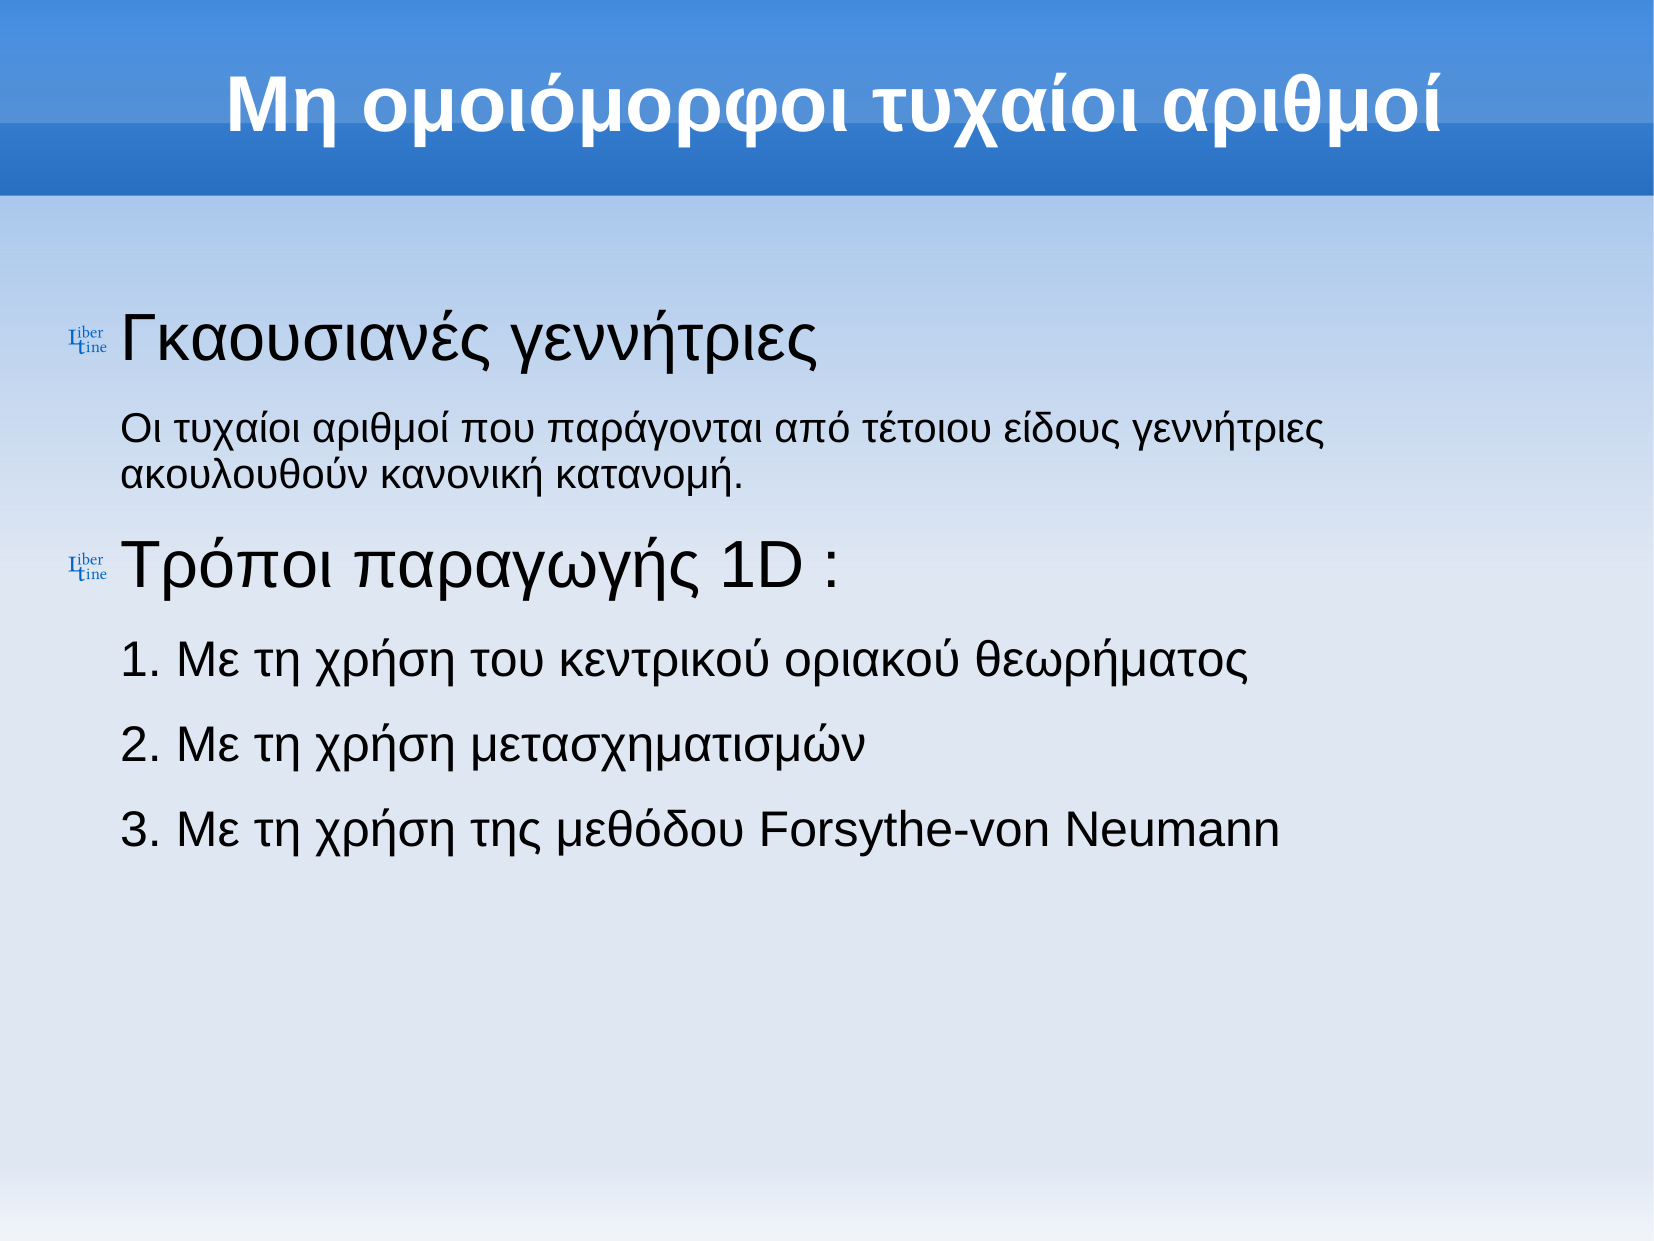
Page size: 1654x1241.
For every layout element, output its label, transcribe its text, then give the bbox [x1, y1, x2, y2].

list Γκαουσιανές γεννήτριες Οι τυχαίοι αριθμοί που παράγονται από τέτοιου είδους γεννήτριες ακουλουθούν κανονική κατανομή. Τρόποι παραγωγής 1D : 1. Με τη χρήση του κεντρικού οριακού θεωρήματος 2. Με τη χρήση μετασχηματισμών 3. Με τη χρήση της μεθόδου Forsythe-von Neumann [49, 300, 1538, 1114]
title Μη ομοιόμορφοι τυχαίοι αριθμοί [76, 7, 1565, 200]
picture [0, 0, 1654, 1241]
